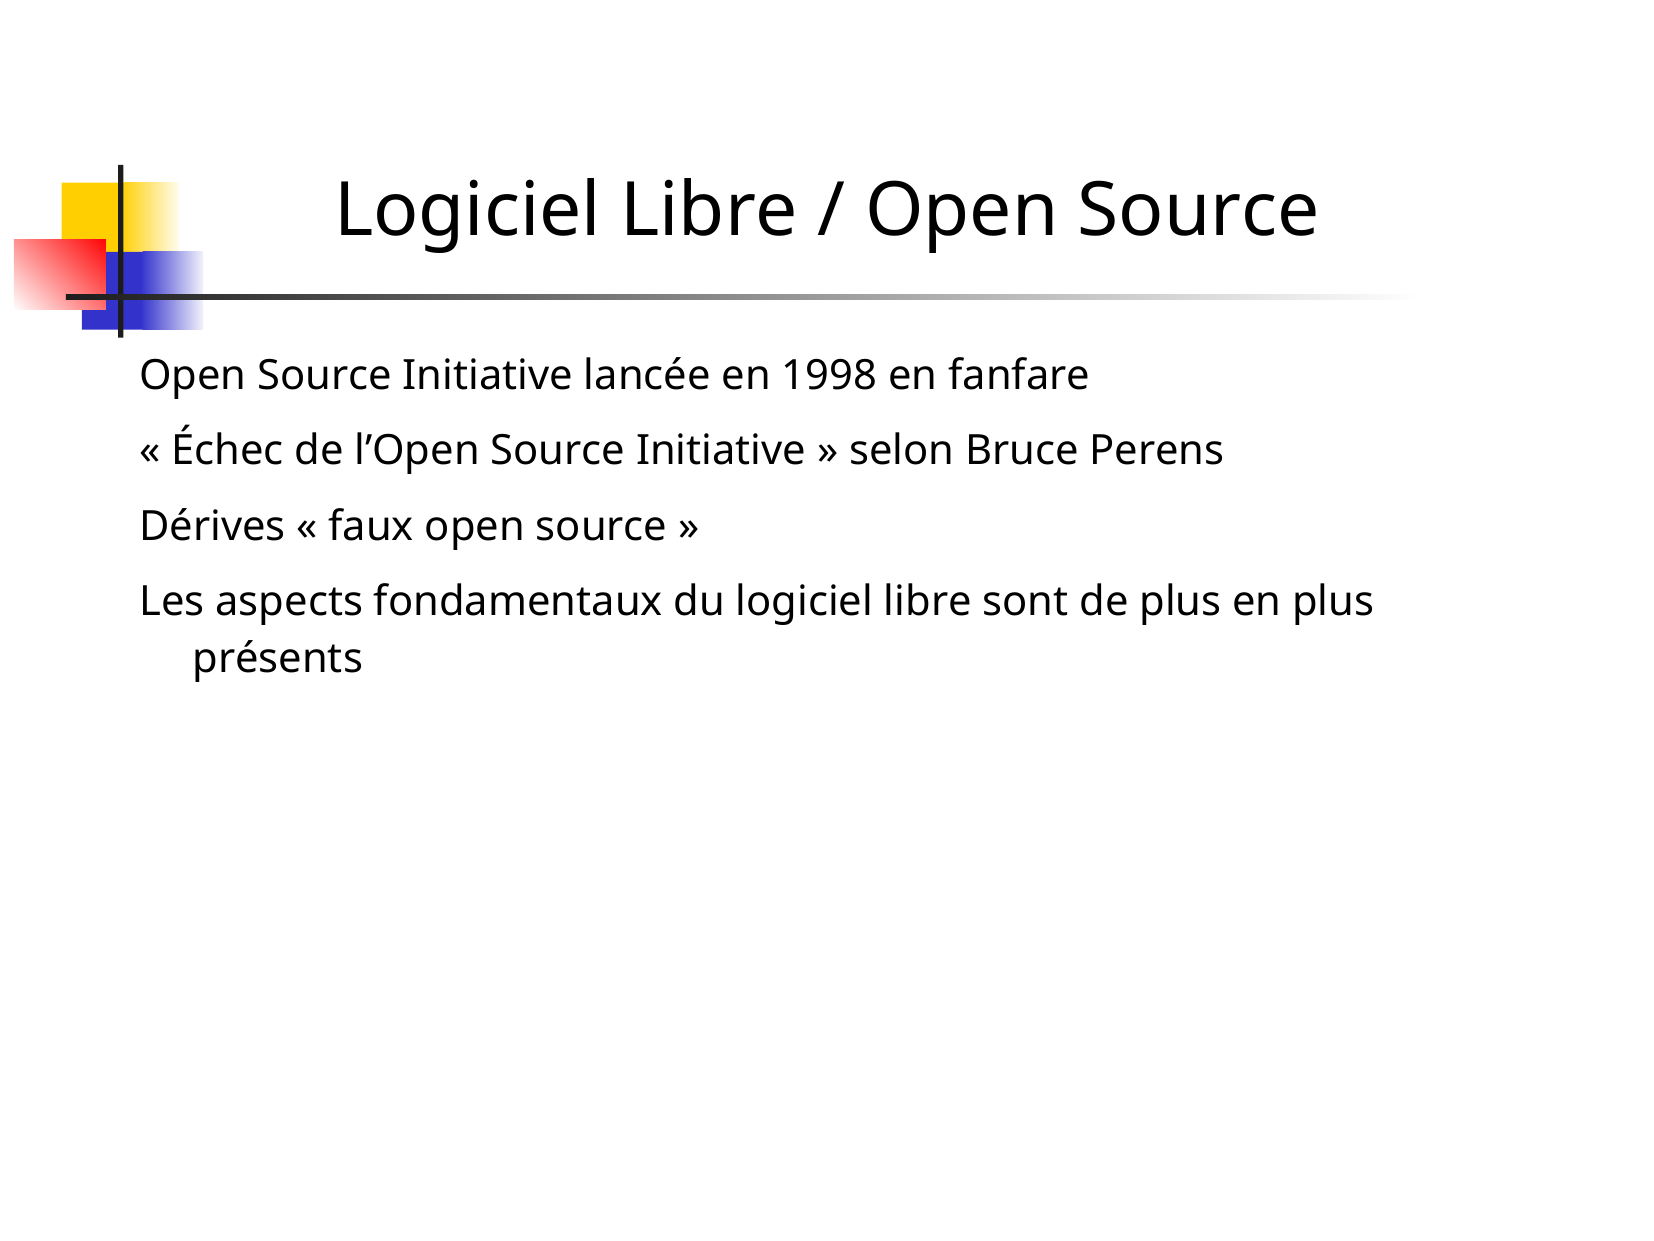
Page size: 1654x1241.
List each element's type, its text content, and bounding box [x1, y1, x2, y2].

title Logiciel Libre / Open Source [121, 110, 1534, 303]
list Open Source Initiative lancée en 1998 en fanfare « Échec de l’Open Source Initiative » selon Bruce Perens Dérives « faux open source » Les aspects fondamentaux du logiciel libre sont de plus en plus présents [121, 344, 1534, 1112]
